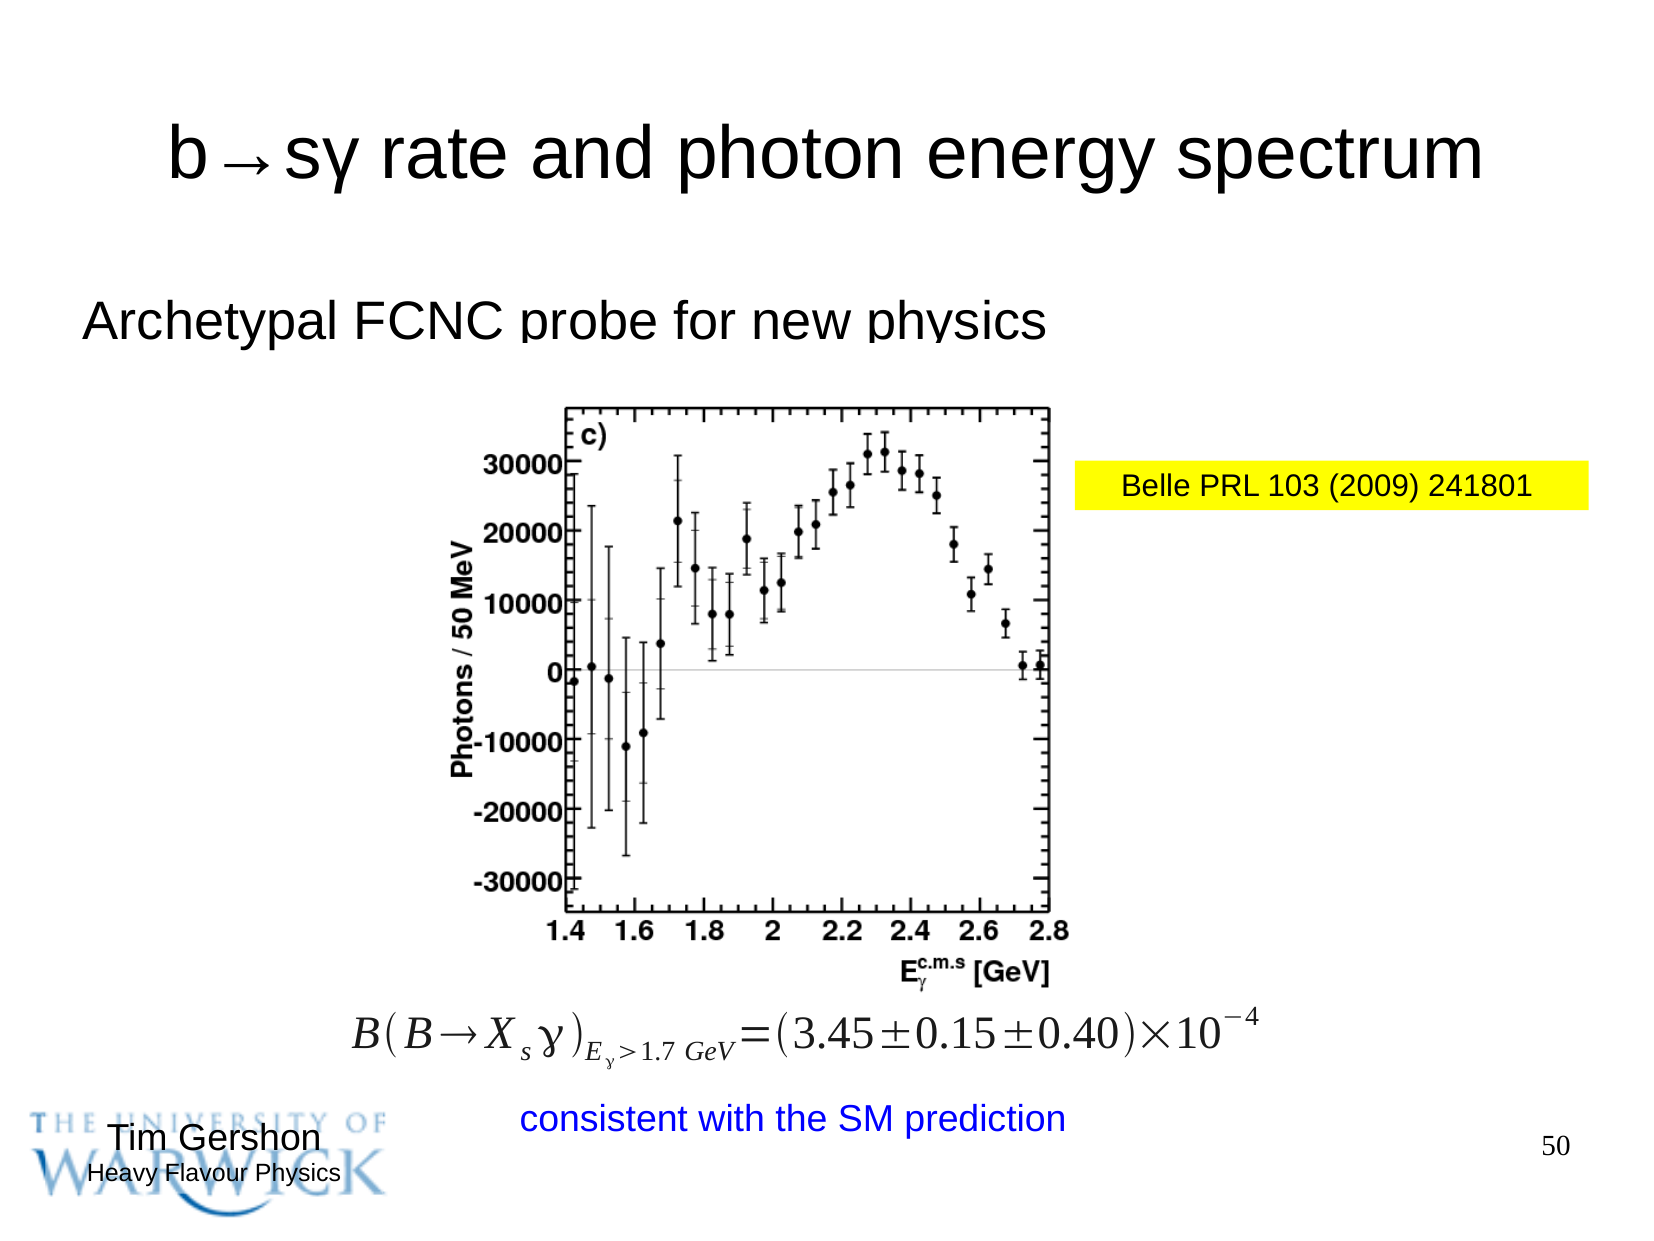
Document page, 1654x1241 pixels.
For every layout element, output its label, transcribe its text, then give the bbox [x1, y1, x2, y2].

picture [445, 343, 1116, 997]
text_box Tim Gershon Heavy Flavour Physics [45, 1108, 383, 1194]
list Archetypal FCNC probe for new physics [82, 290, 1571, 1094]
chart [336, 1002, 1270, 1072]
text_box consistent with the SM prediction [380, 1089, 1207, 1163]
picture [19, 1106, 406, 1232]
title b→sγ rate and photon energy spectrum [82, 56, 1571, 250]
text_box Belle PRL 103 (2009) 241801 [1074, 460, 1589, 511]
